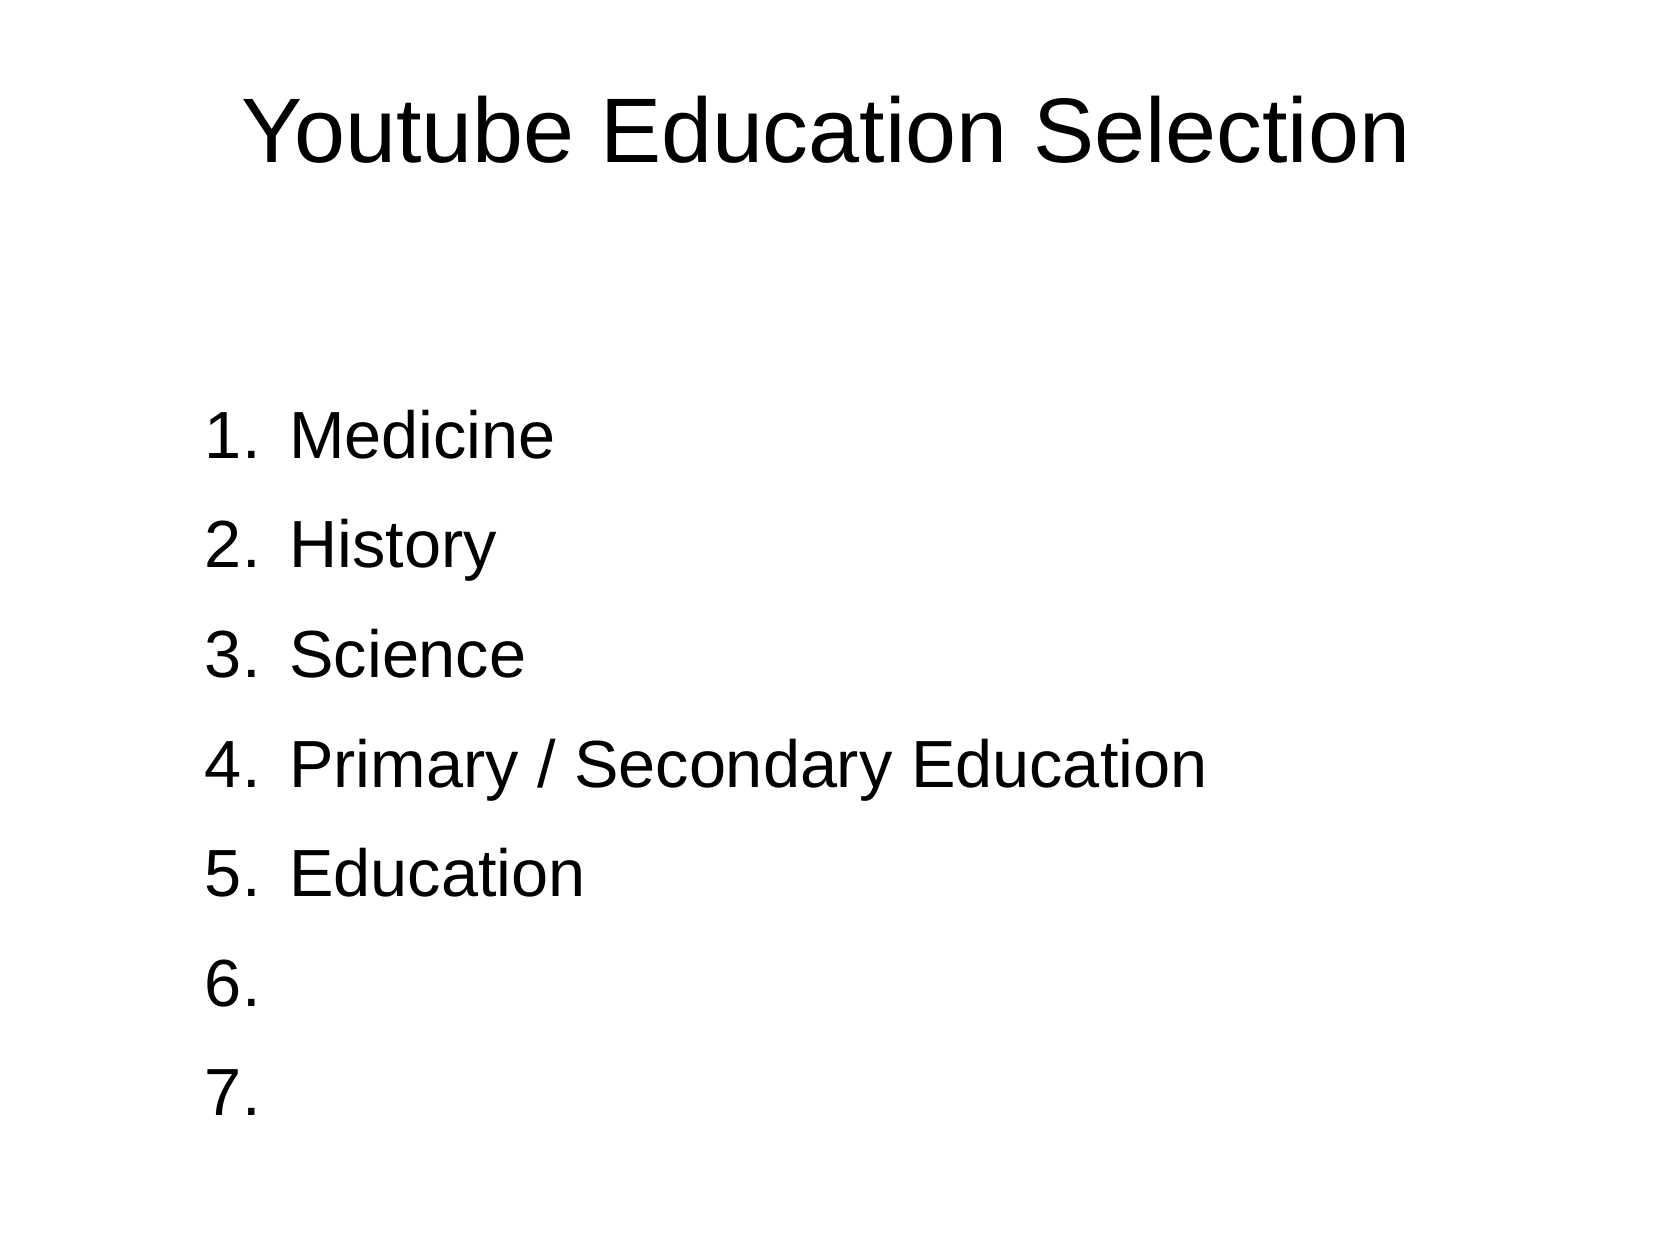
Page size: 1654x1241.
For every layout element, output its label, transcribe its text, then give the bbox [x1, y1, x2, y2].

list Medicine History Science Primary / Secondary Education Education [204, 391, 1404, 1010]
title Youtube Education Selection [82, 49, 1571, 422]
